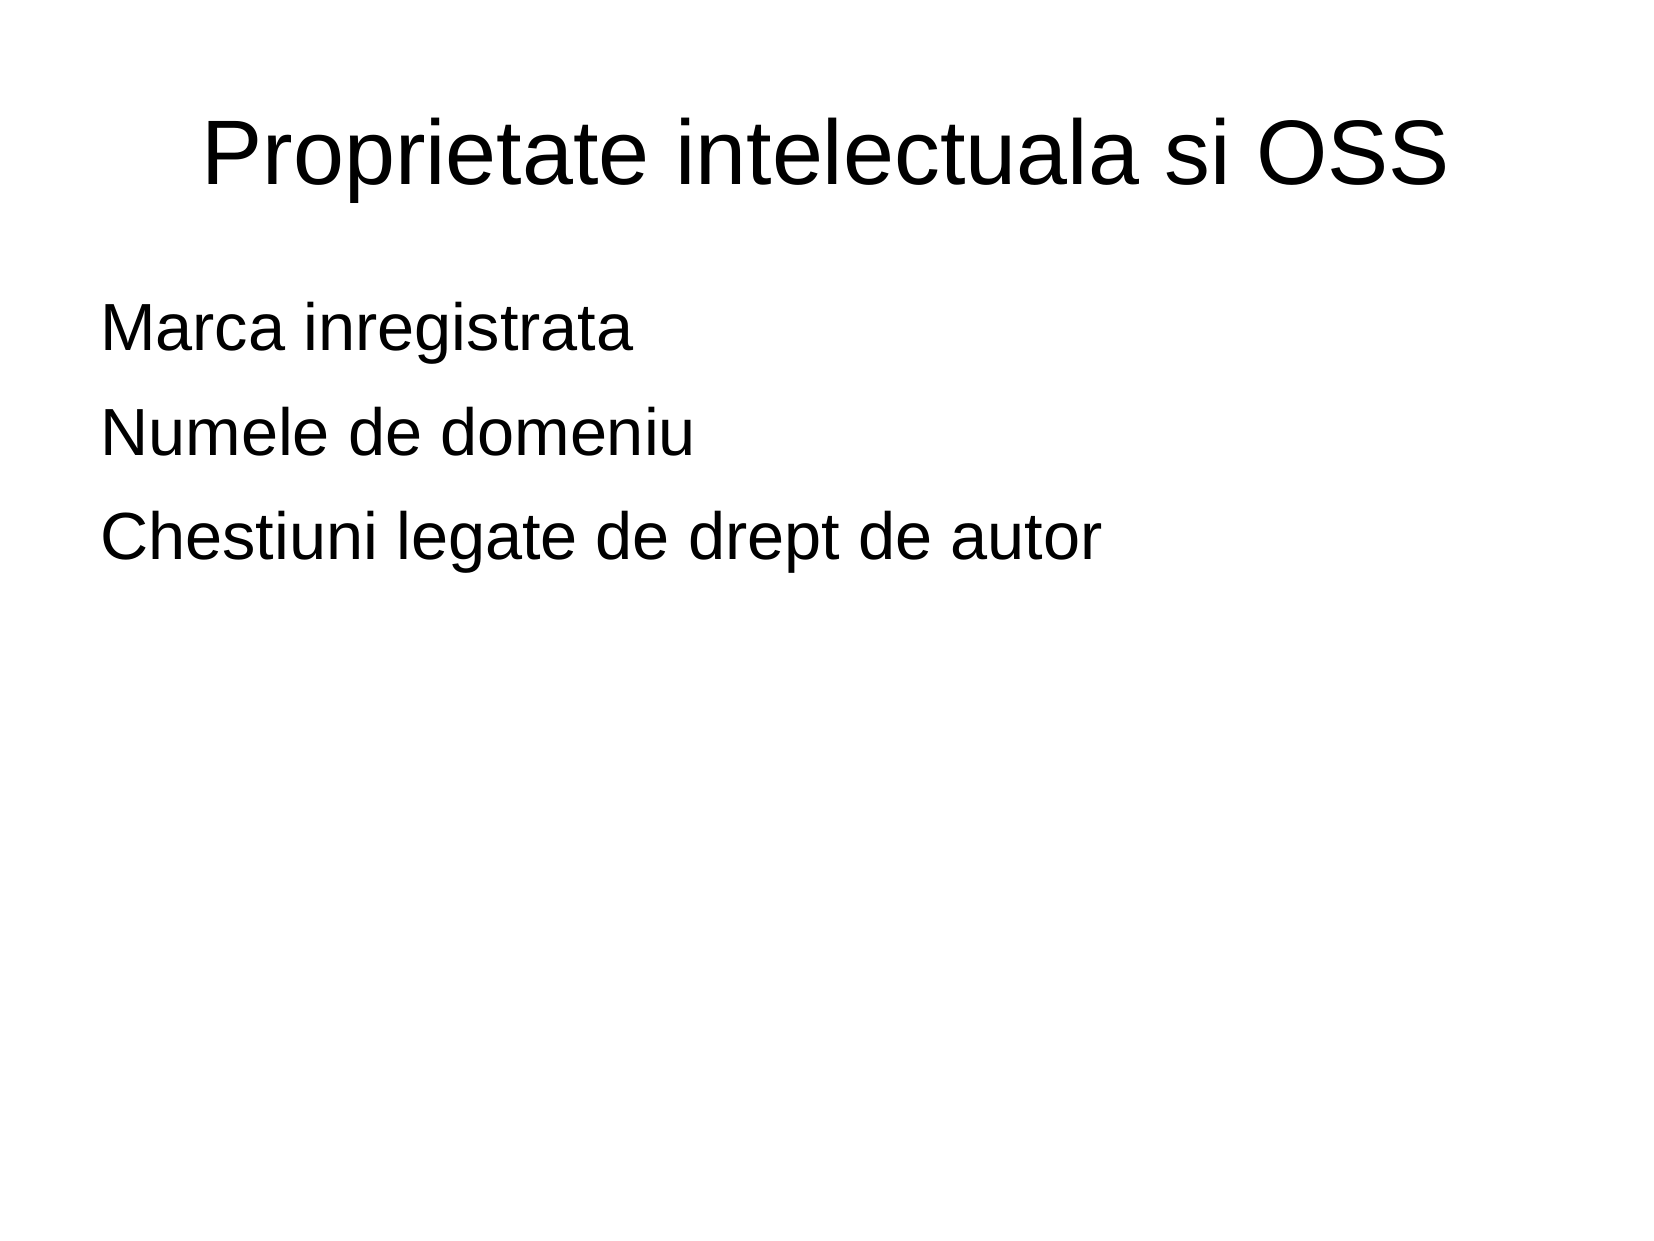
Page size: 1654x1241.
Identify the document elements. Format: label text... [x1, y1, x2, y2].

list Marca inregistrata Numele de domeniu Chestiuni legate de drept de autor [82, 290, 1571, 1109]
title Proprietate intelectuala si OSS [82, 49, 1571, 257]
